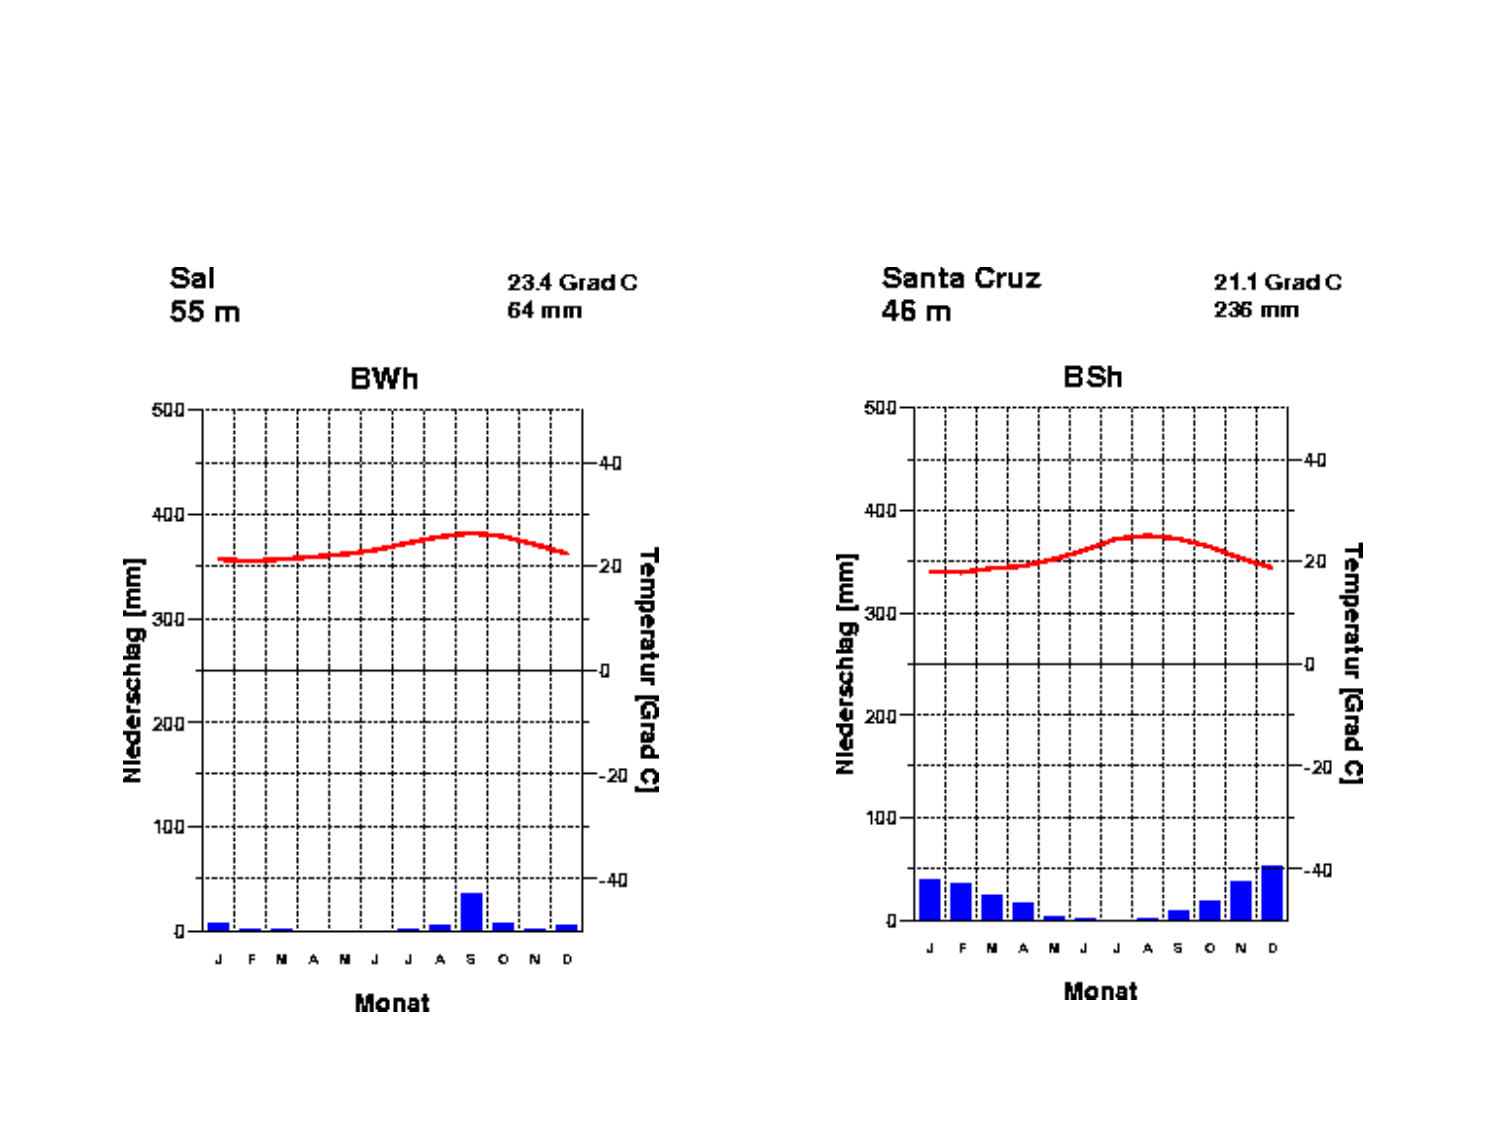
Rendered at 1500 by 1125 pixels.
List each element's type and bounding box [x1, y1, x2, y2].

picture [836, 267, 1363, 1000]
picture [123, 267, 659, 1012]
